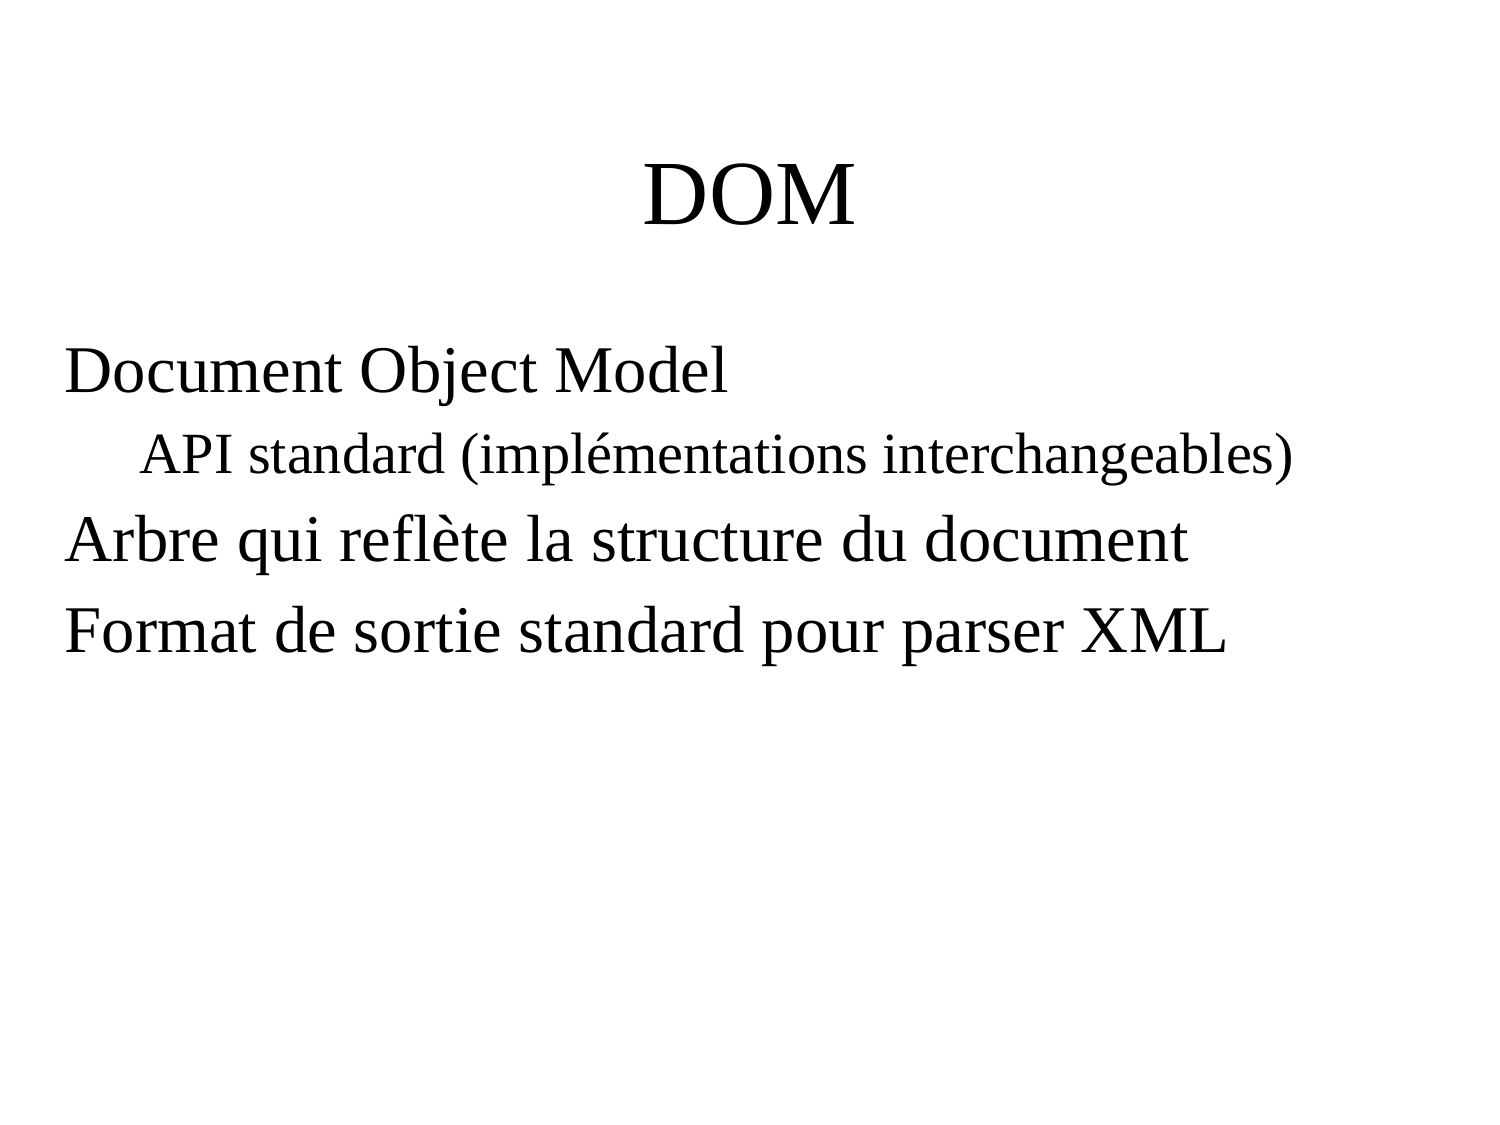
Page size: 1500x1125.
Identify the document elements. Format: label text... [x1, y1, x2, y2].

list Document Object Model API standard (implémentations interchangeables) Arbre qui reflète la structure du document Format de sortie standard pour parser XML [50, 324, 1463, 1001]
title DOM [112, 99, 1388, 288]
